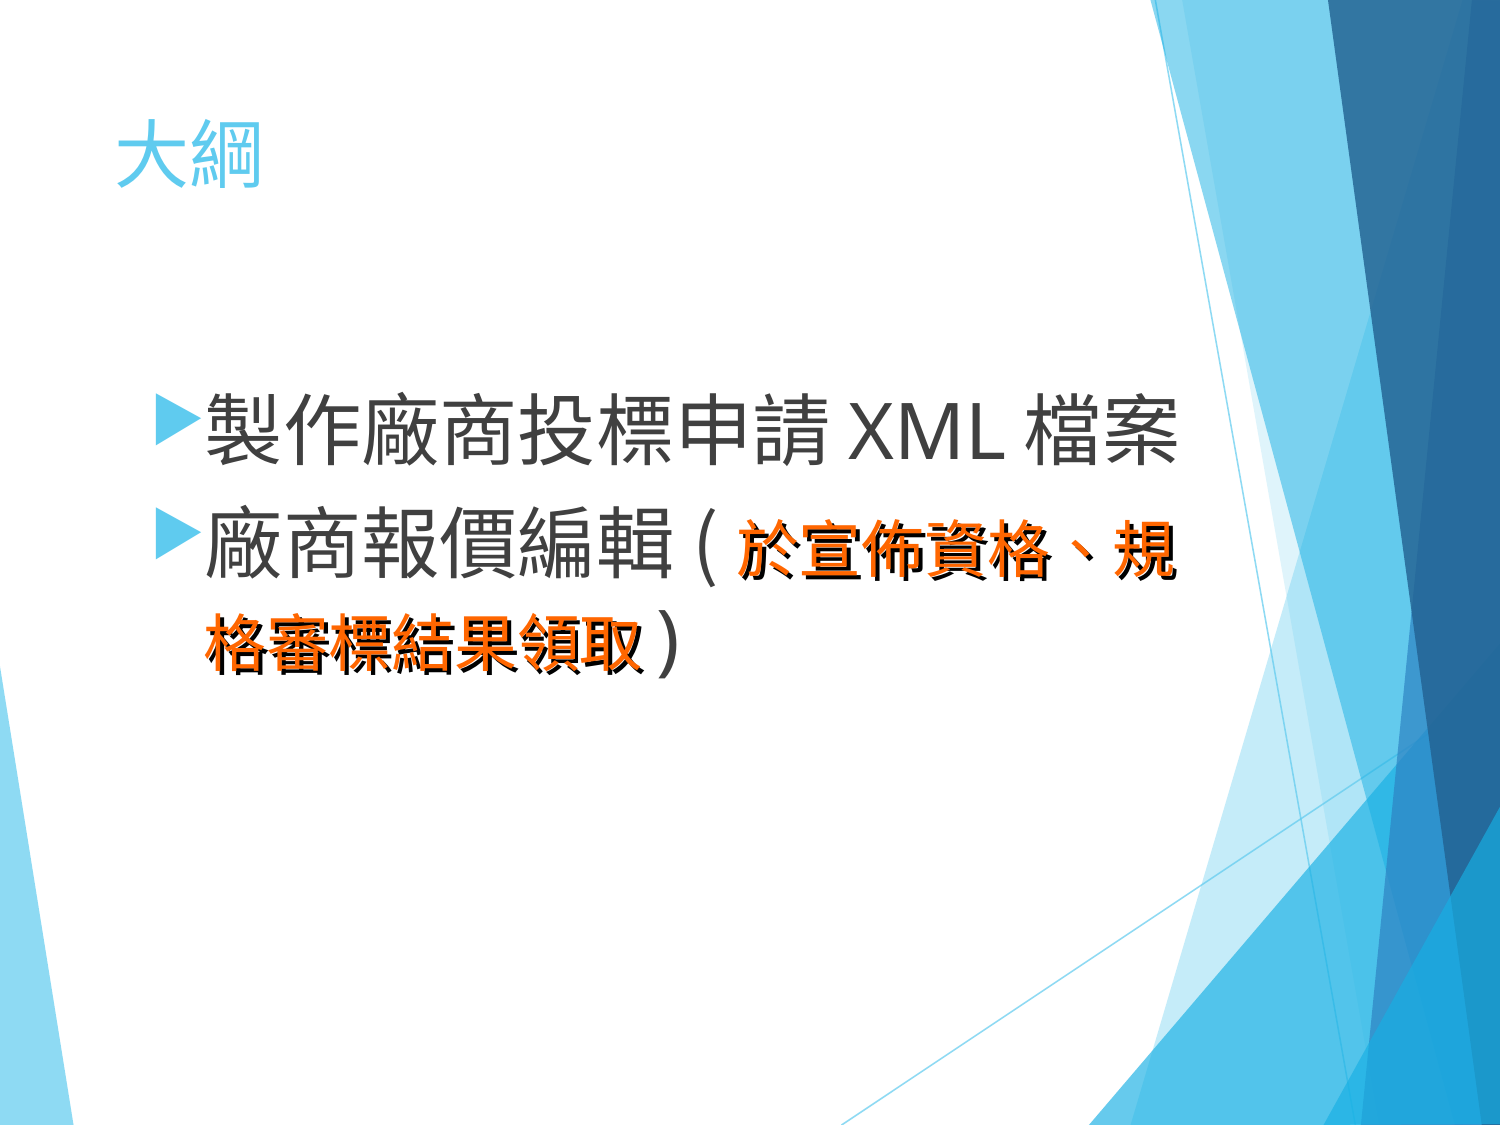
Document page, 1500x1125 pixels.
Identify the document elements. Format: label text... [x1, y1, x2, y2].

list 製作廠商投標申請XML檔案 廠商報價編輯(於宣佈資格、規格審標結果領取) [135, 373, 1247, 764]
title 大綱 [99, 99, 1142, 317]
